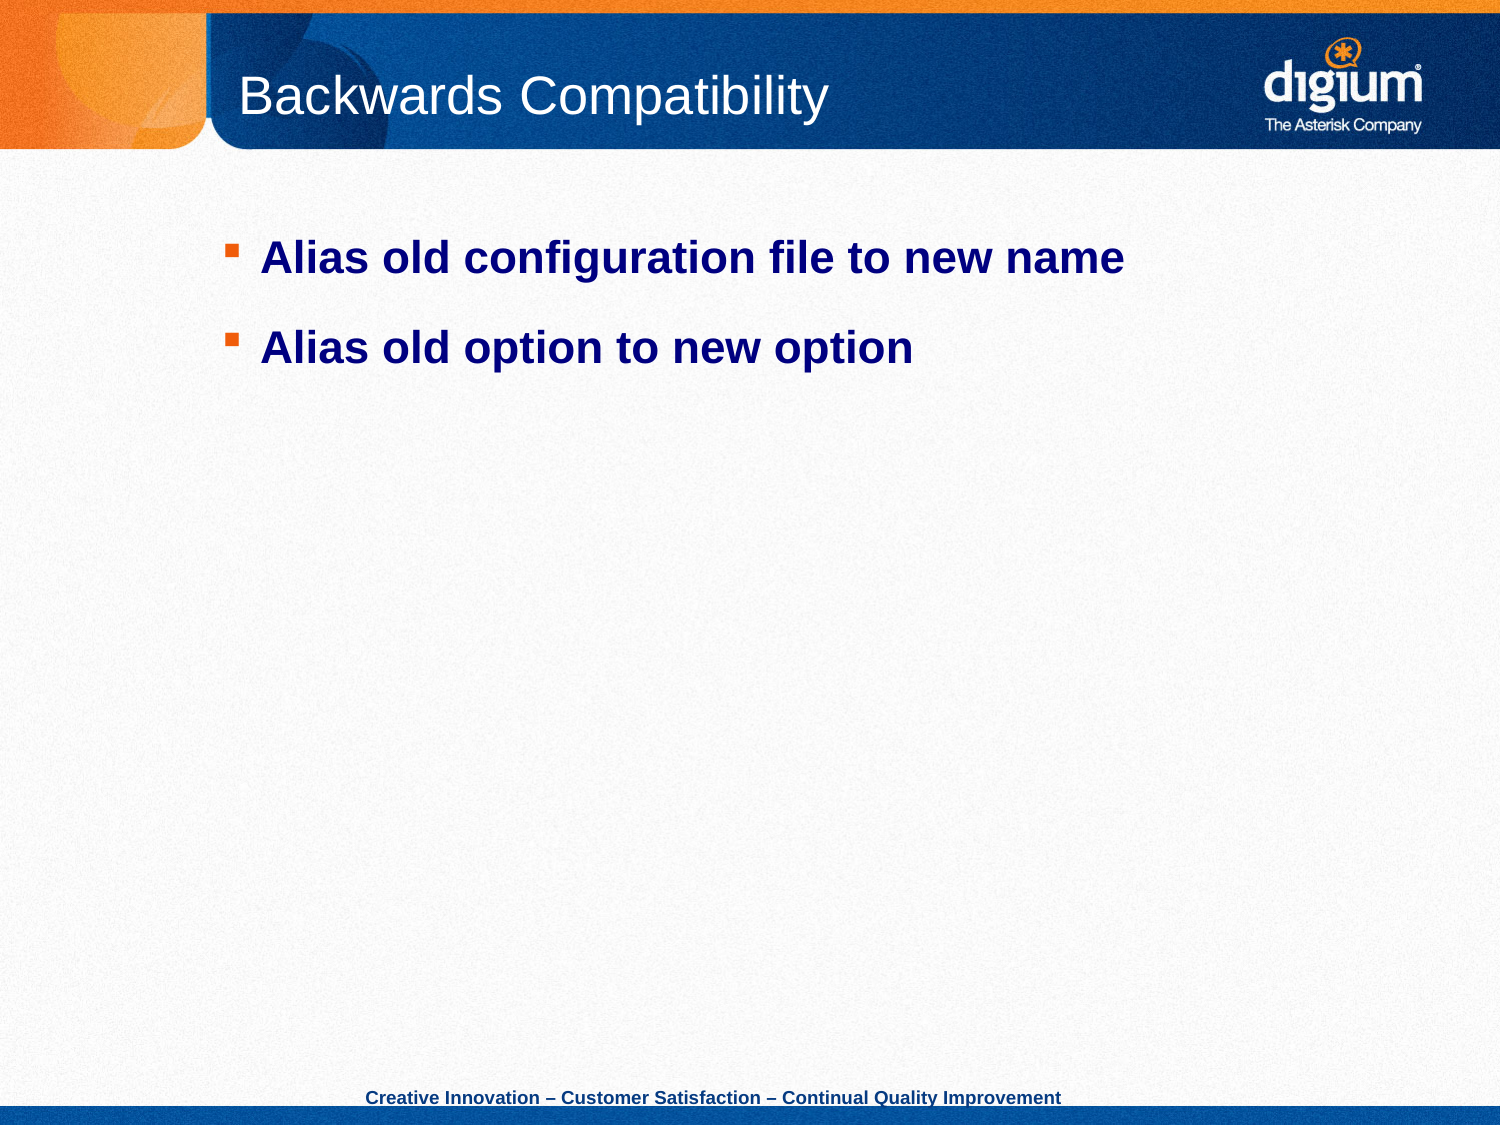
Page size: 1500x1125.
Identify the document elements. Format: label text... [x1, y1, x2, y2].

title Backwards Compatibility [238, 27, 1243, 127]
picture [0, 0, 1500, 1125]
list Alias old configuration file to new name Alias old option to new option [206, 224, 1301, 967]
